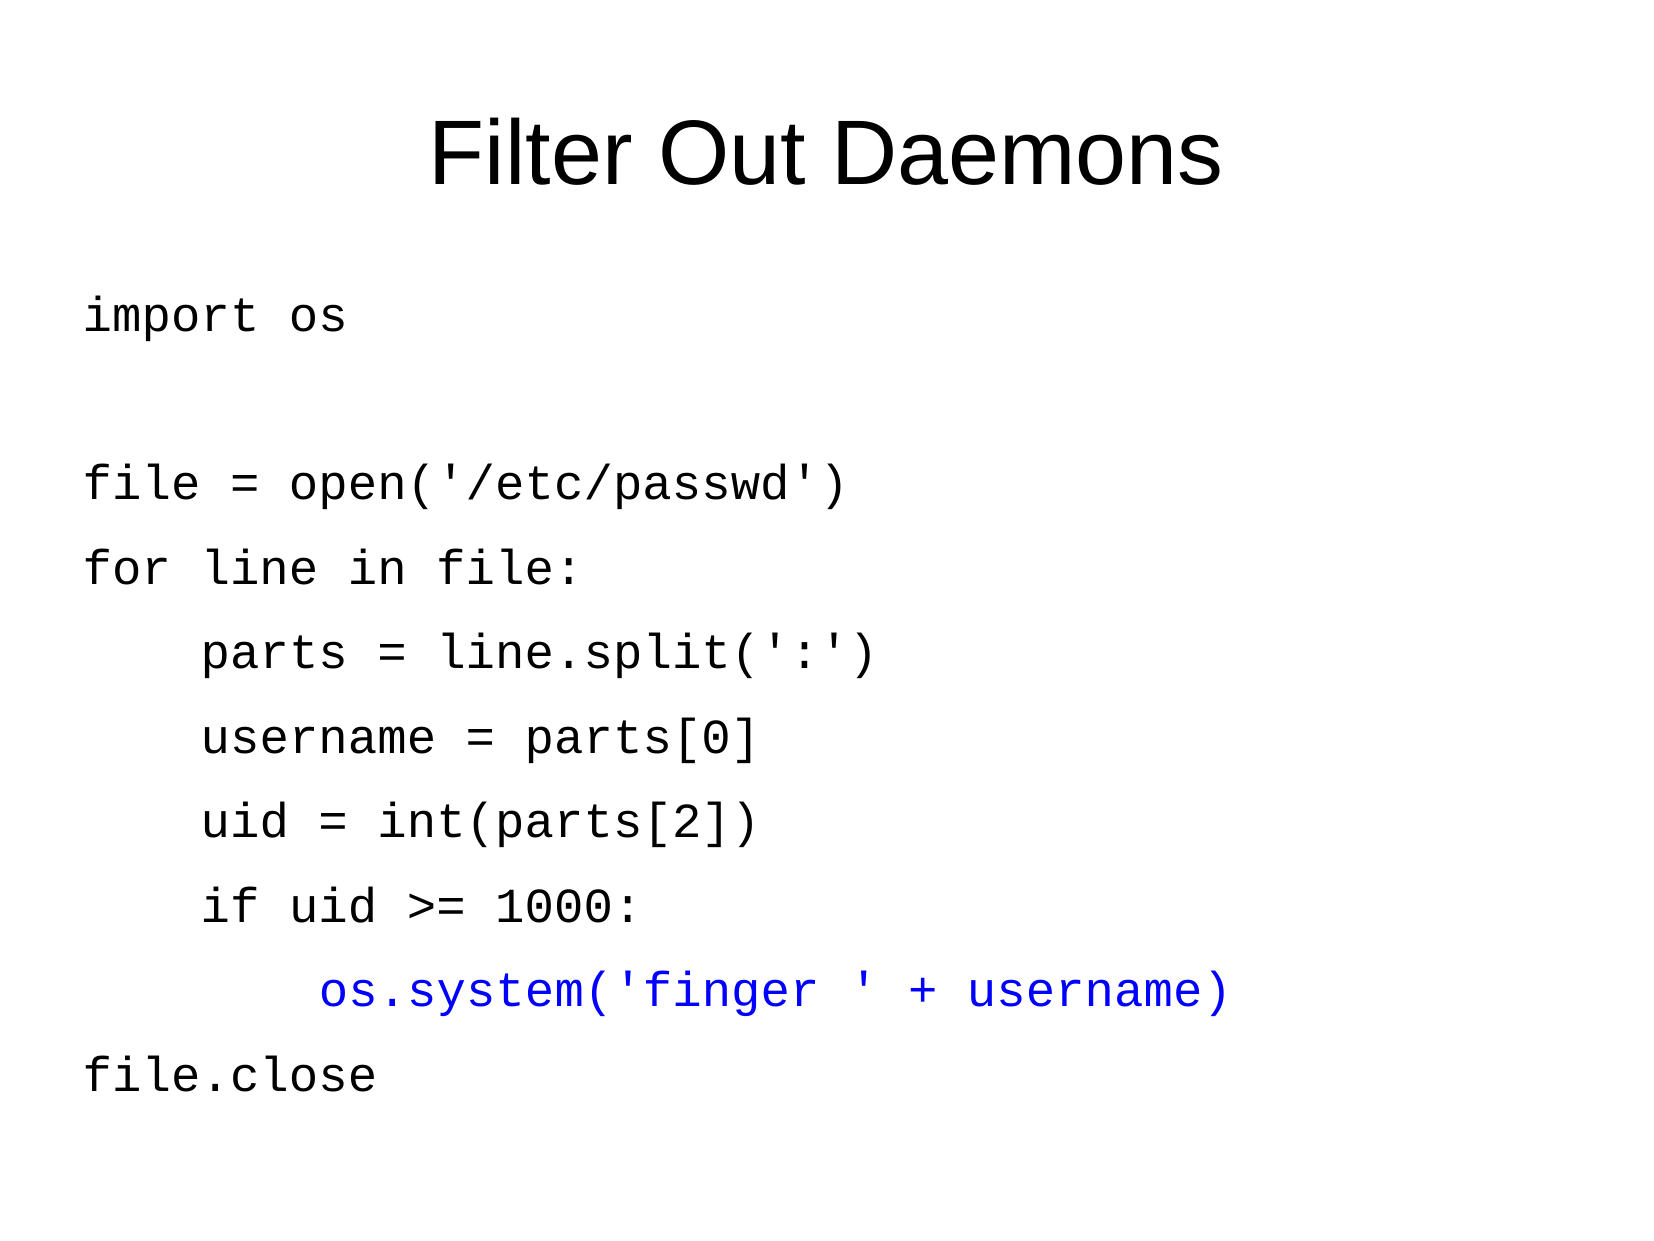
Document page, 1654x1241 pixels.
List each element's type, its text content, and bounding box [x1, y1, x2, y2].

title Filter Out Daemons [82, 49, 1571, 257]
list import os file = open('/etc/passwd') for line in file: parts = line.split(':') username = parts[0] uid = int(parts[2]) if uid >= 1000: os.system('finger ' + username) file.close [82, 290, 1571, 1109]
